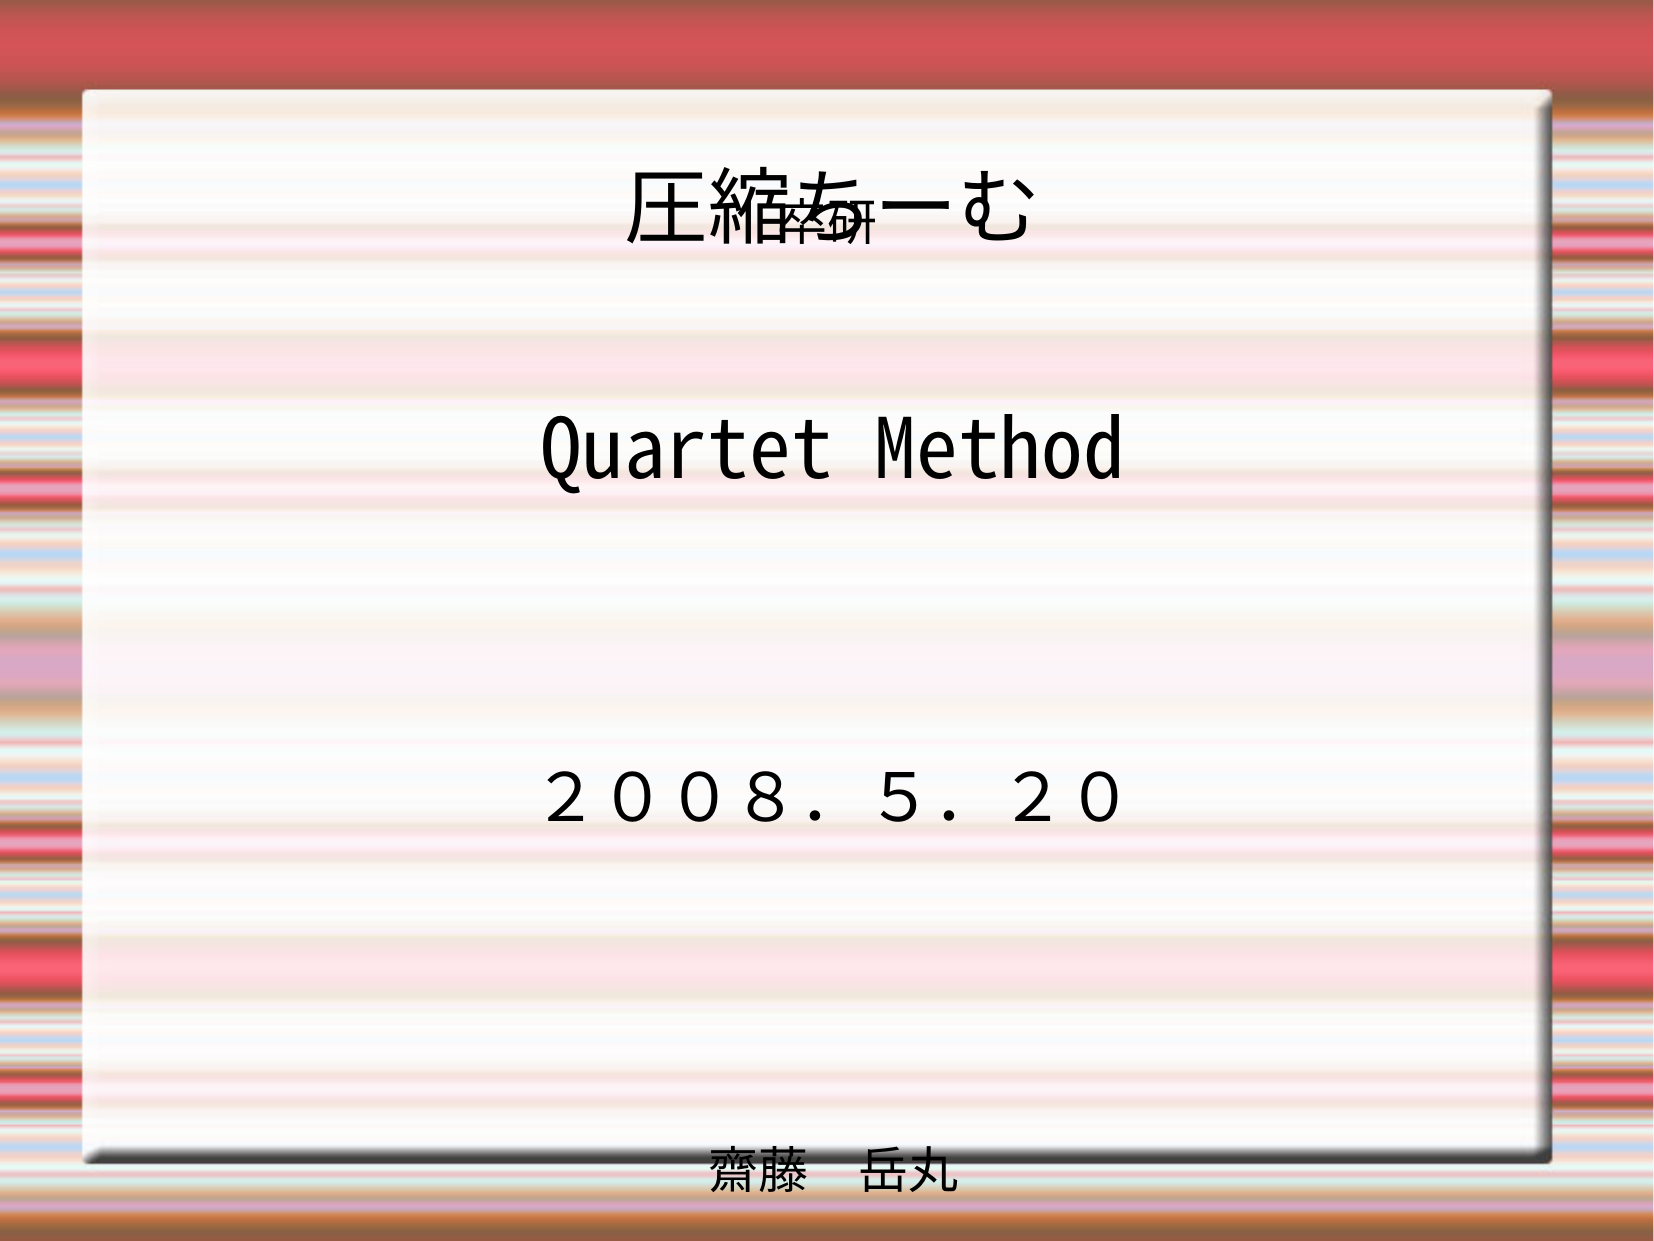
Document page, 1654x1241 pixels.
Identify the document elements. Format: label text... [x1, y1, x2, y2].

title 卒研 [121, 114, 1534, 322]
picture [0, 0, 1654, 1241]
subtitle 圧縮ちーむ Quartet Method ２００８．５．２０ 齋藤 岳丸 [124, 281, 1506, 1063]
